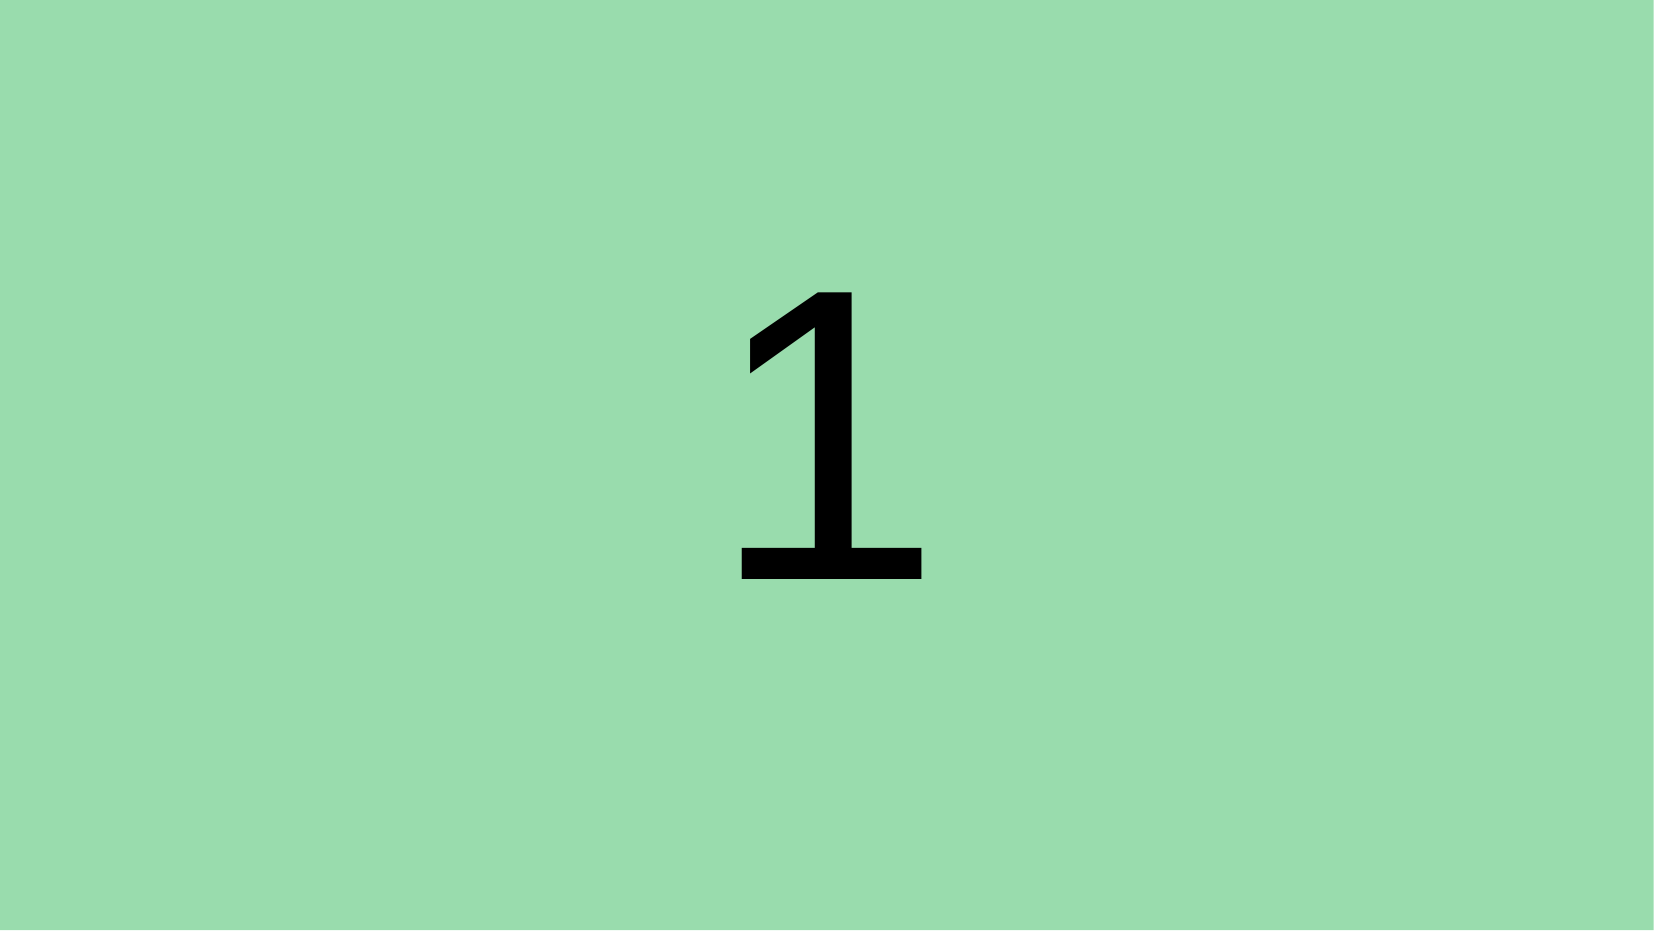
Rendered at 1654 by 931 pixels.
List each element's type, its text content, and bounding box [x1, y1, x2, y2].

text_box 1 [0, 194, 1654, 676]
